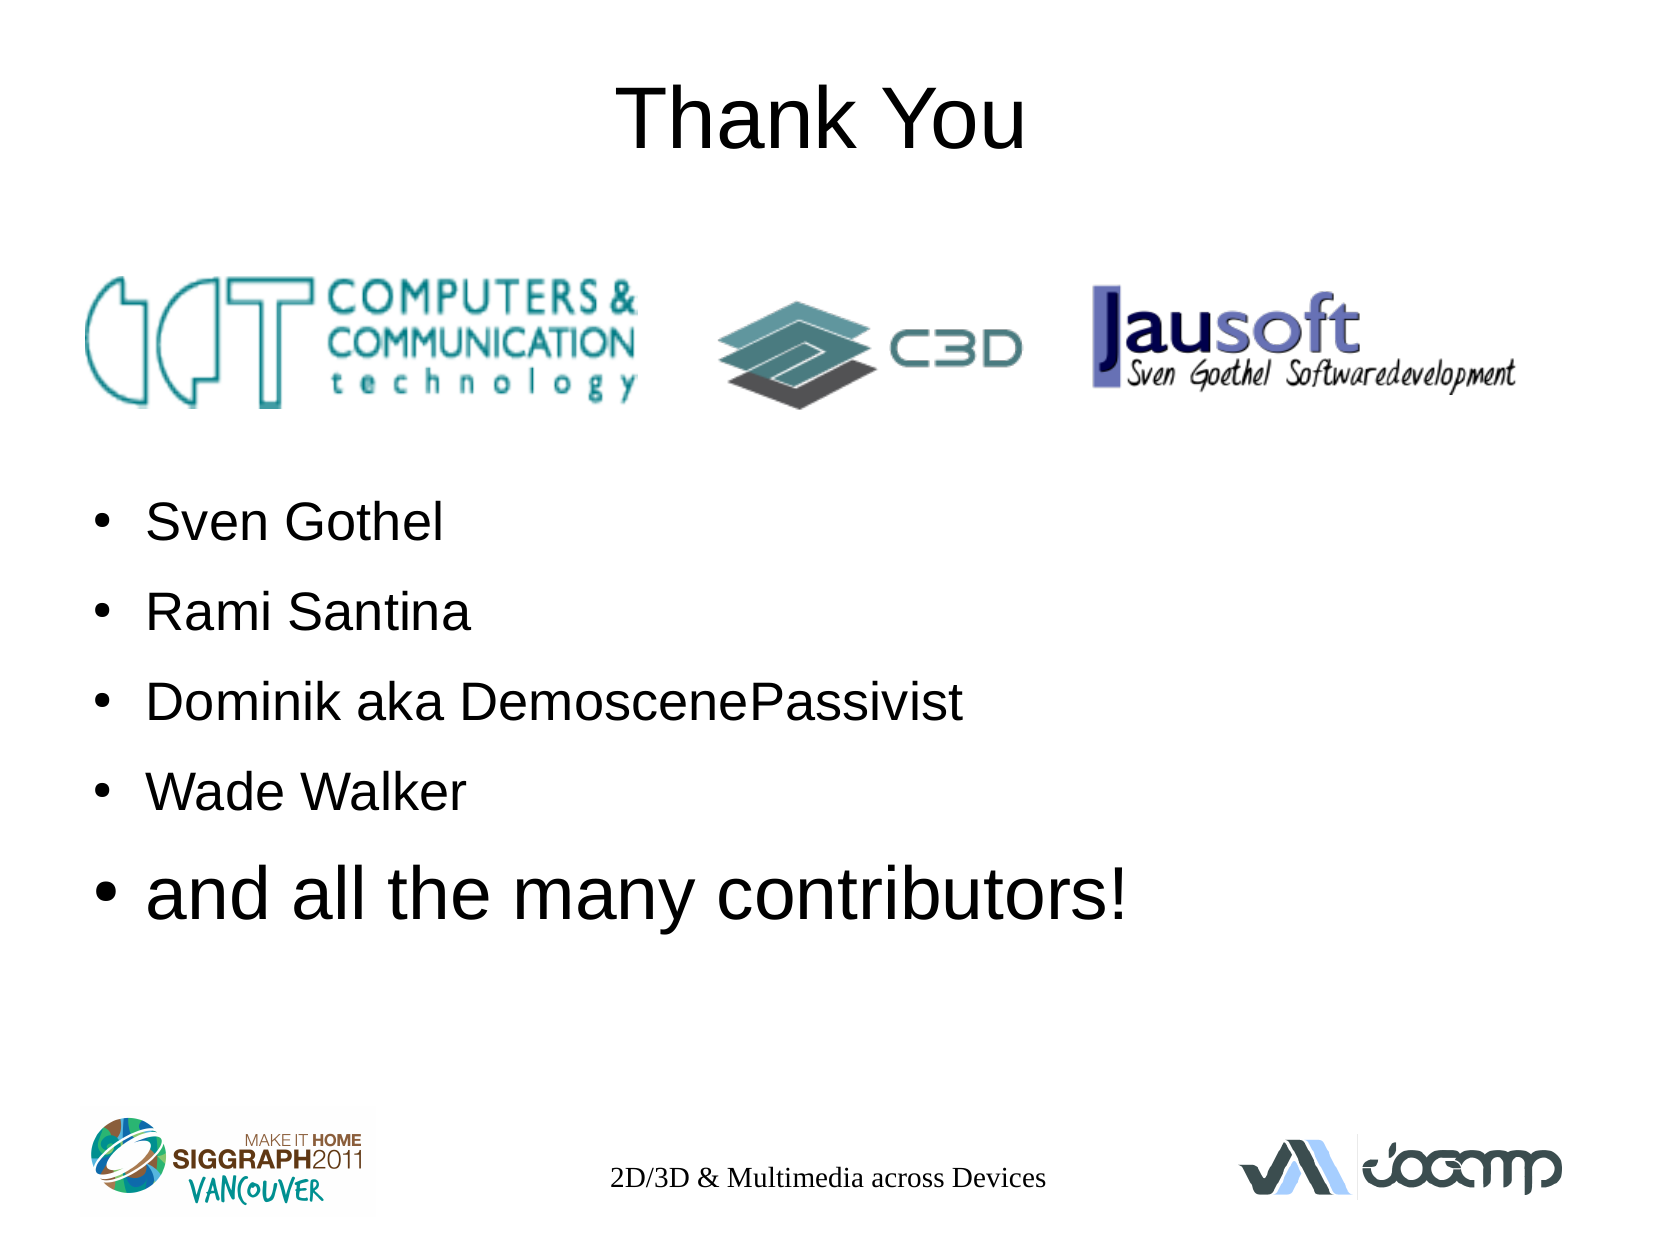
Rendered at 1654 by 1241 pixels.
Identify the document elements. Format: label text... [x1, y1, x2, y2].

list Sven Gothel Rami Santina Dominik aka DemoscenePassivist Wade Walker and all the many contributors! [75, 491, 1571, 1055]
picture [712, 299, 1043, 413]
picture [80, 1106, 376, 1217]
title Thank You [68, 56, 1576, 181]
picture [1087, 281, 1523, 395]
picture [1237, 1134, 1562, 1200]
picture [85, 276, 638, 409]
